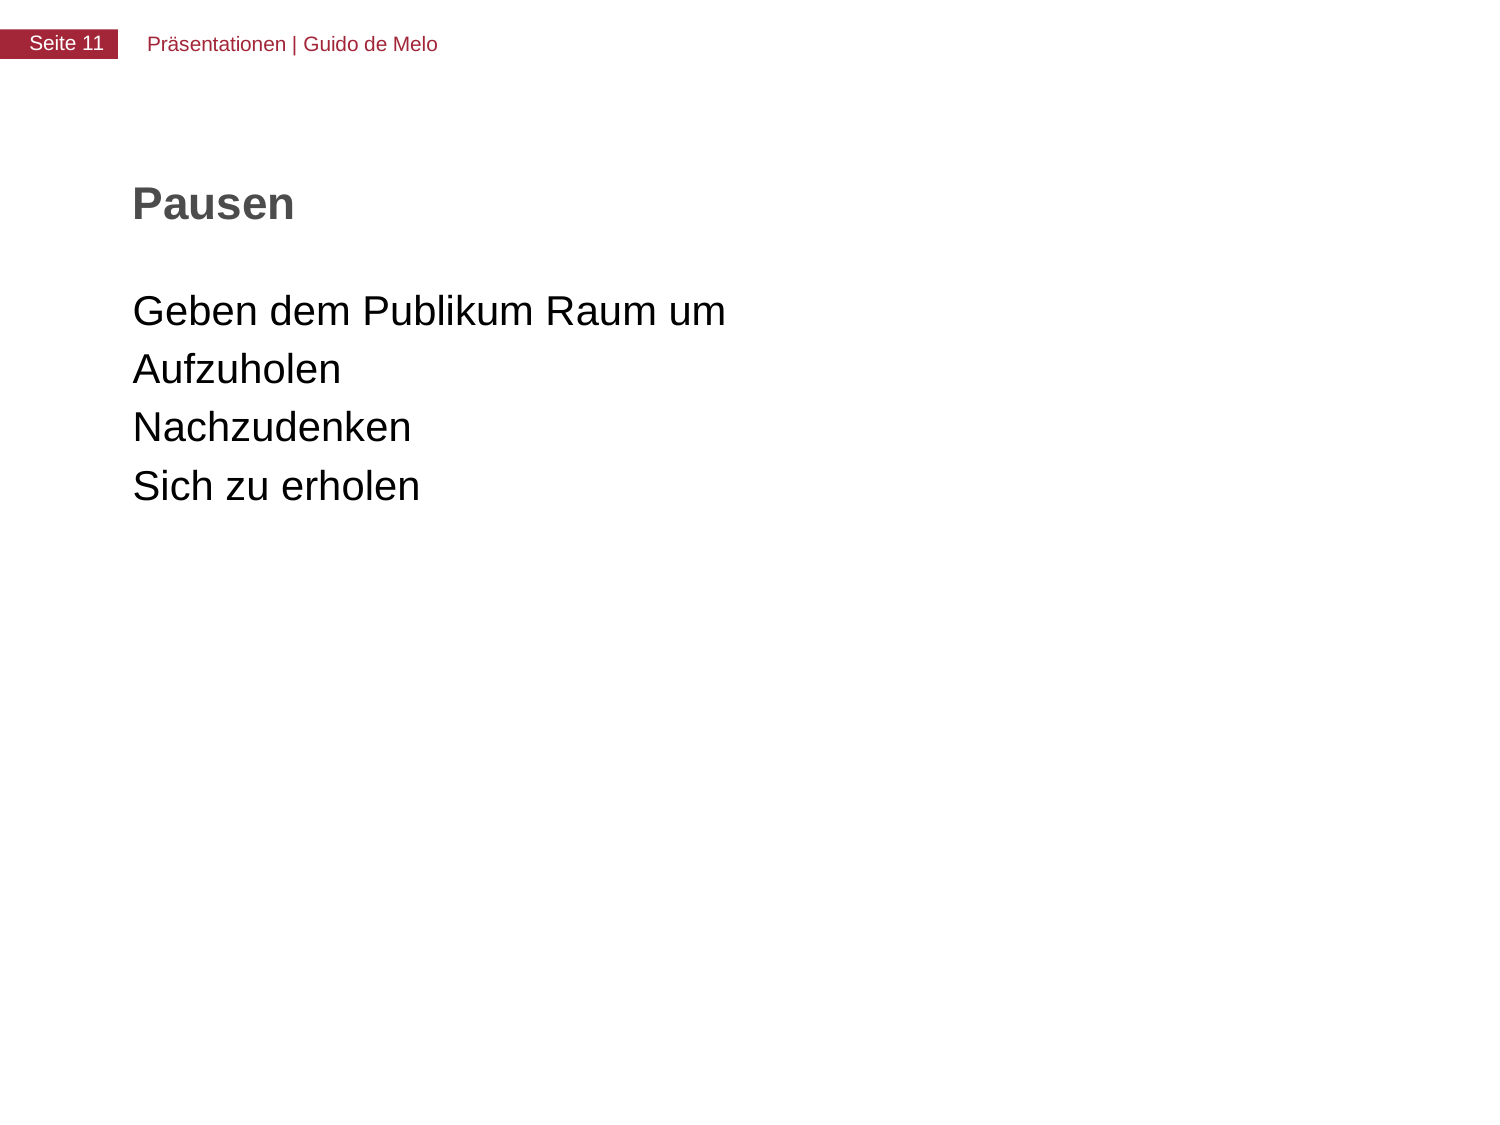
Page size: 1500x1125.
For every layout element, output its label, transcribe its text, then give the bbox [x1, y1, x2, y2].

title Pausen [132, 149, 1413, 258]
list Geben dem Publikum Raum um Aufzuholen Nachzudenken Sich zu erholen [132, 287, 1371, 888]
